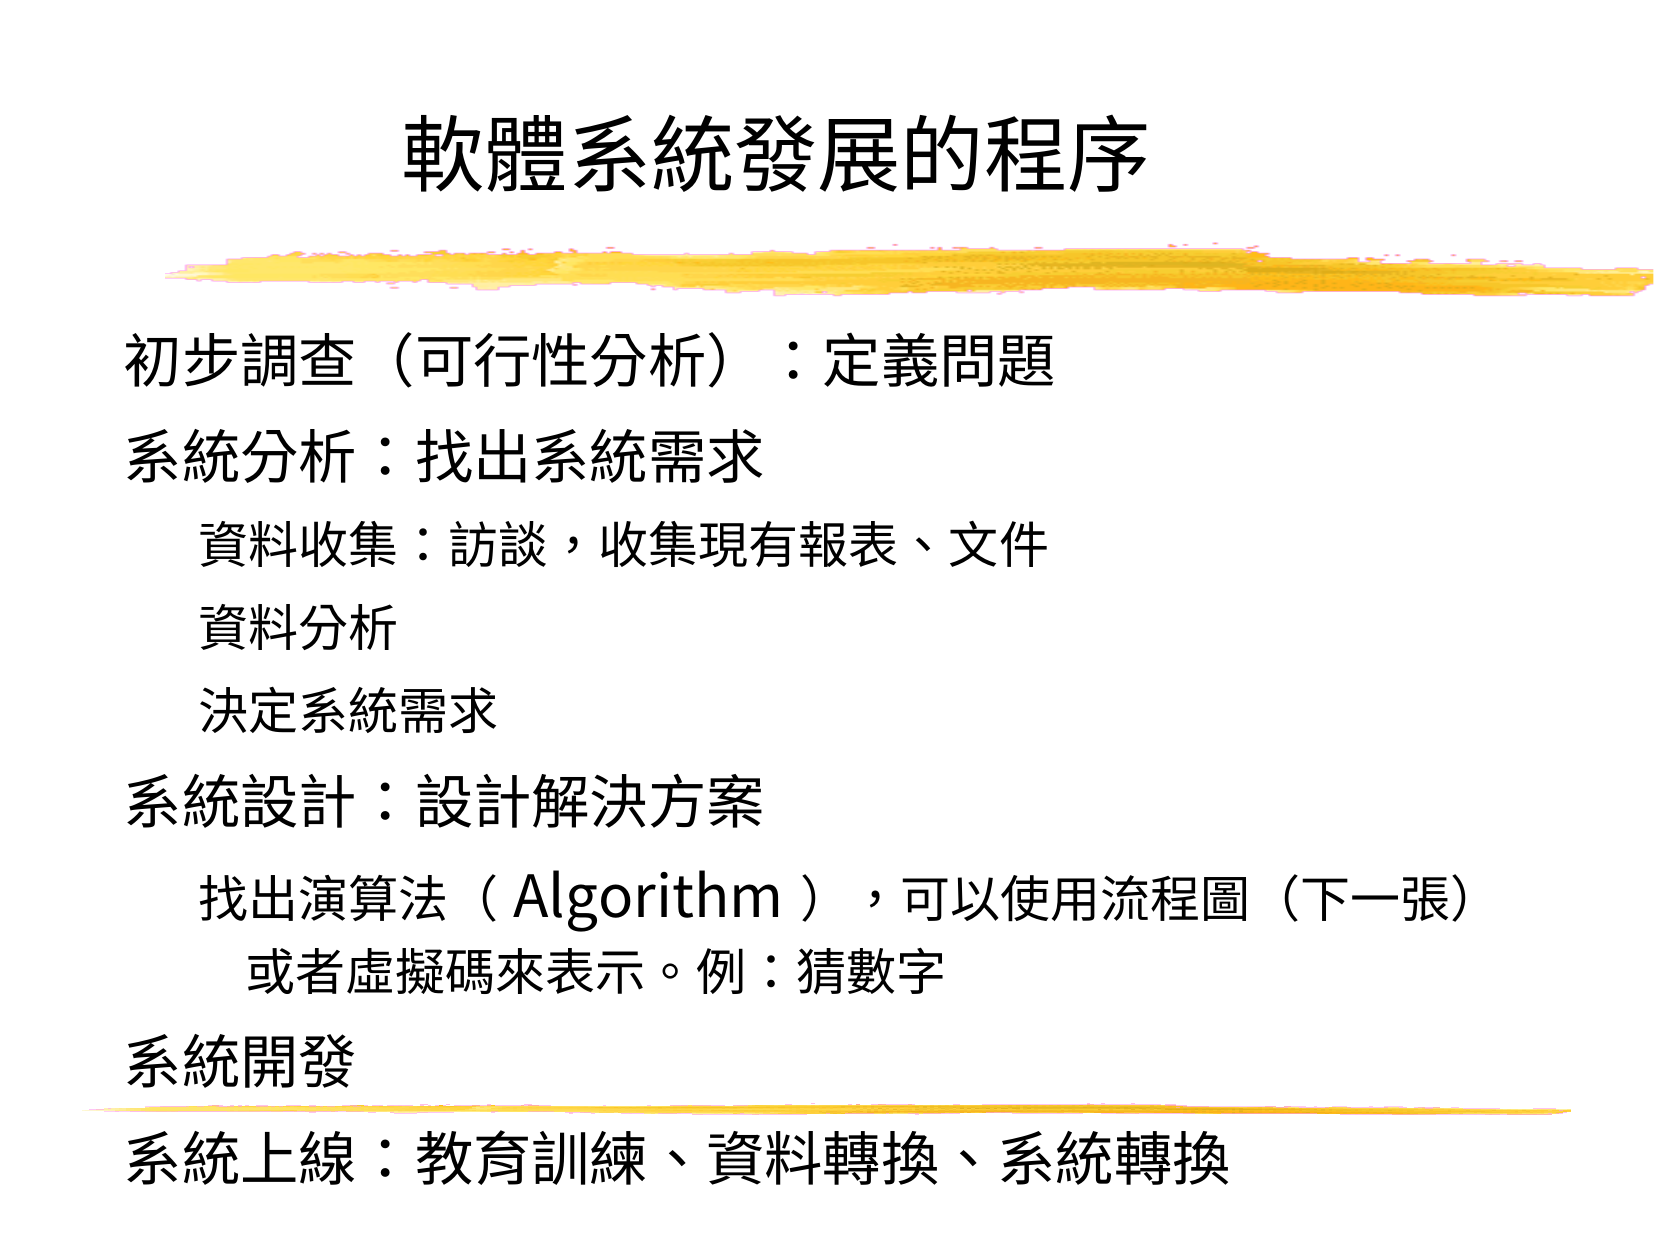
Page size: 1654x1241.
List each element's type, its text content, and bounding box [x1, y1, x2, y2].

picture [165, 237, 1654, 308]
title 軟體系統發展的程序 [73, 39, 1479, 249]
picture [82, 1102, 1571, 1117]
list 初步調查（可行性分析）：定義問題 系統分析：找出系統需求 資料收集：訪談，收集現有報表、文件 資料分析 決定系統需求 系統設計：設計解決方案 找出演算法（Algorithm），可以使用流程圖（下一張）或者虛擬碼來表示。例：猜數字 系統開發 系統上線：教育訓練、資料轉換、系統轉換 [124, 316, 1530, 1062]
